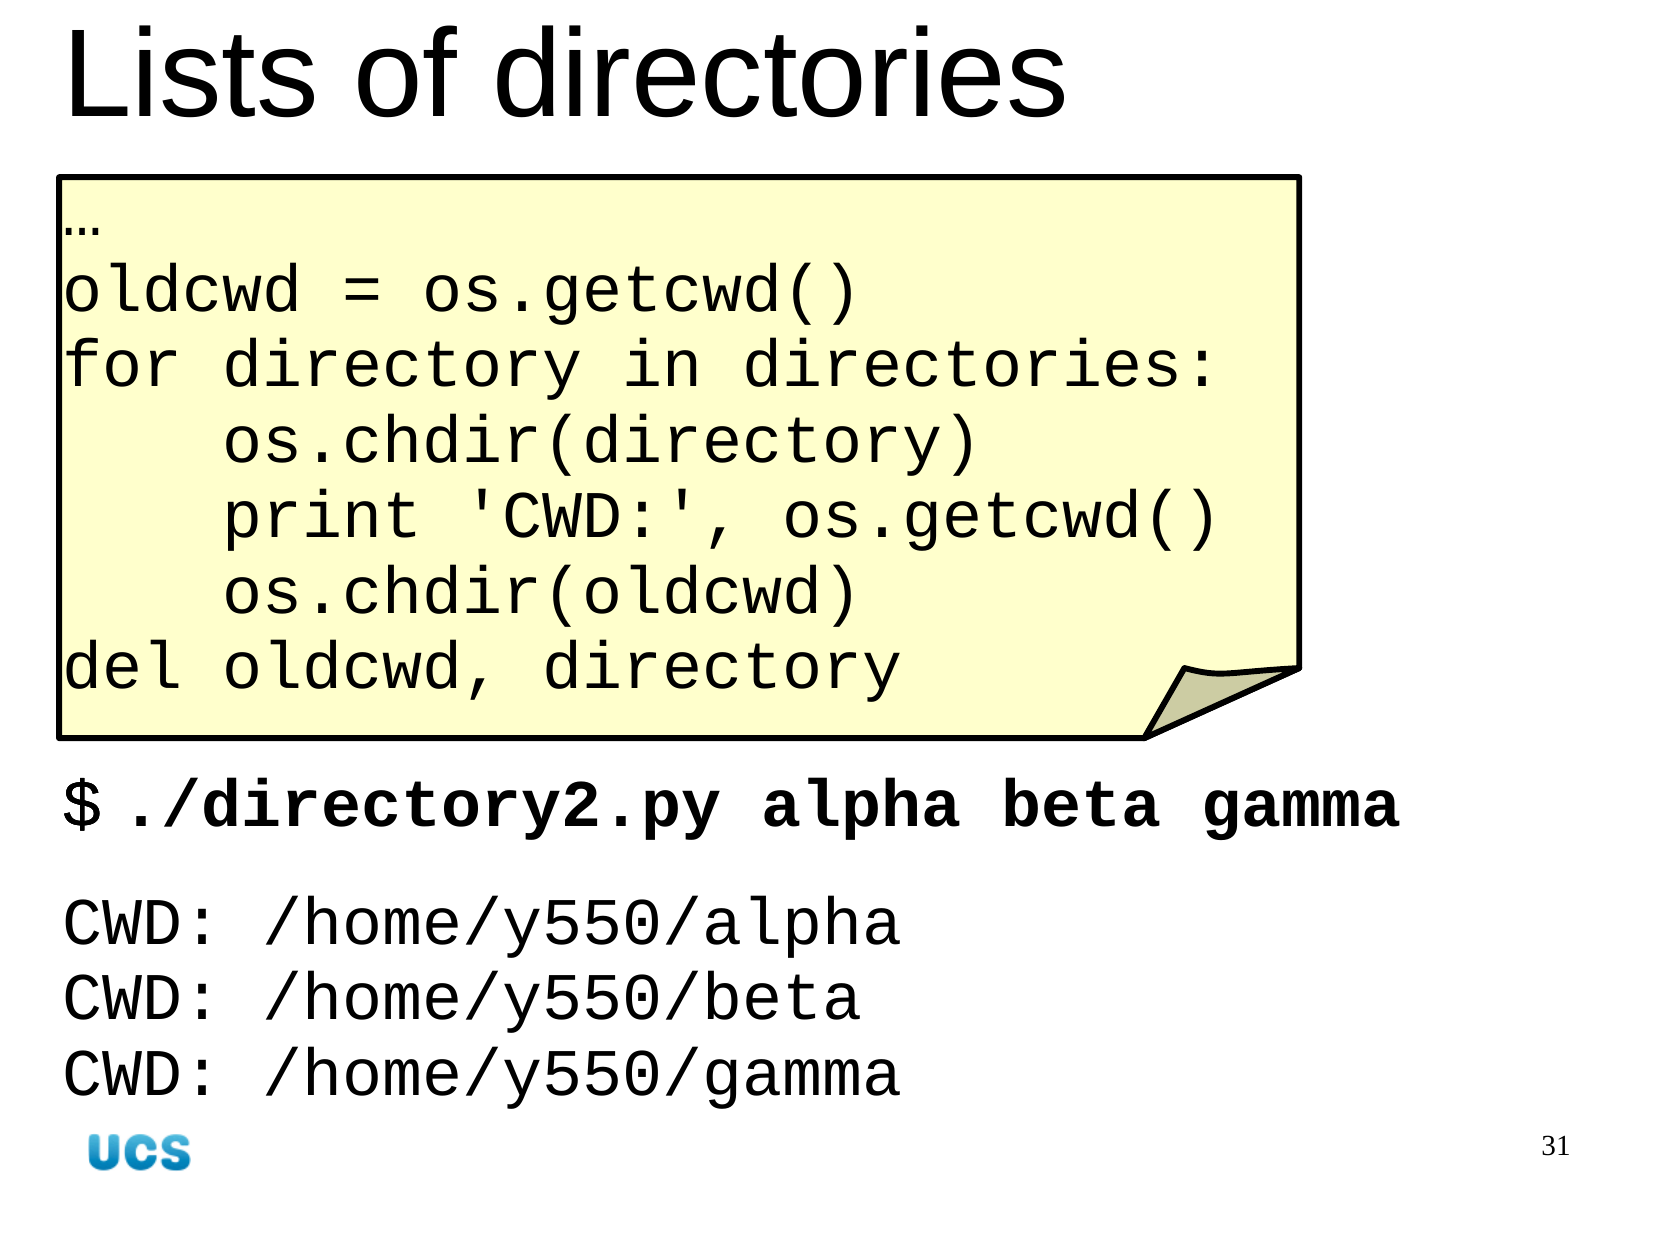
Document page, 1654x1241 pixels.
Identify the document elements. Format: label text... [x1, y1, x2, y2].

text_box ./directory2.py alpha beta gamma [118, 767, 1405, 850]
text_box CWD: /home/y550/alpha CWD: /home/y550/beta CWD: /home/y550/gamma [59, 885, 906, 1119]
text_box Lists of directories [59, 0, 1073, 146]
text_box … oldcwd = os.getcwd() for directory in directories: os.chdir(directory) print 'CWD:', os.getcwd() os.chdir(oldcwd) del oldcwd, directory [59, 177, 1300, 739]
picture [88, 1133, 191, 1172]
text_box $ [59, 767, 106, 850]
